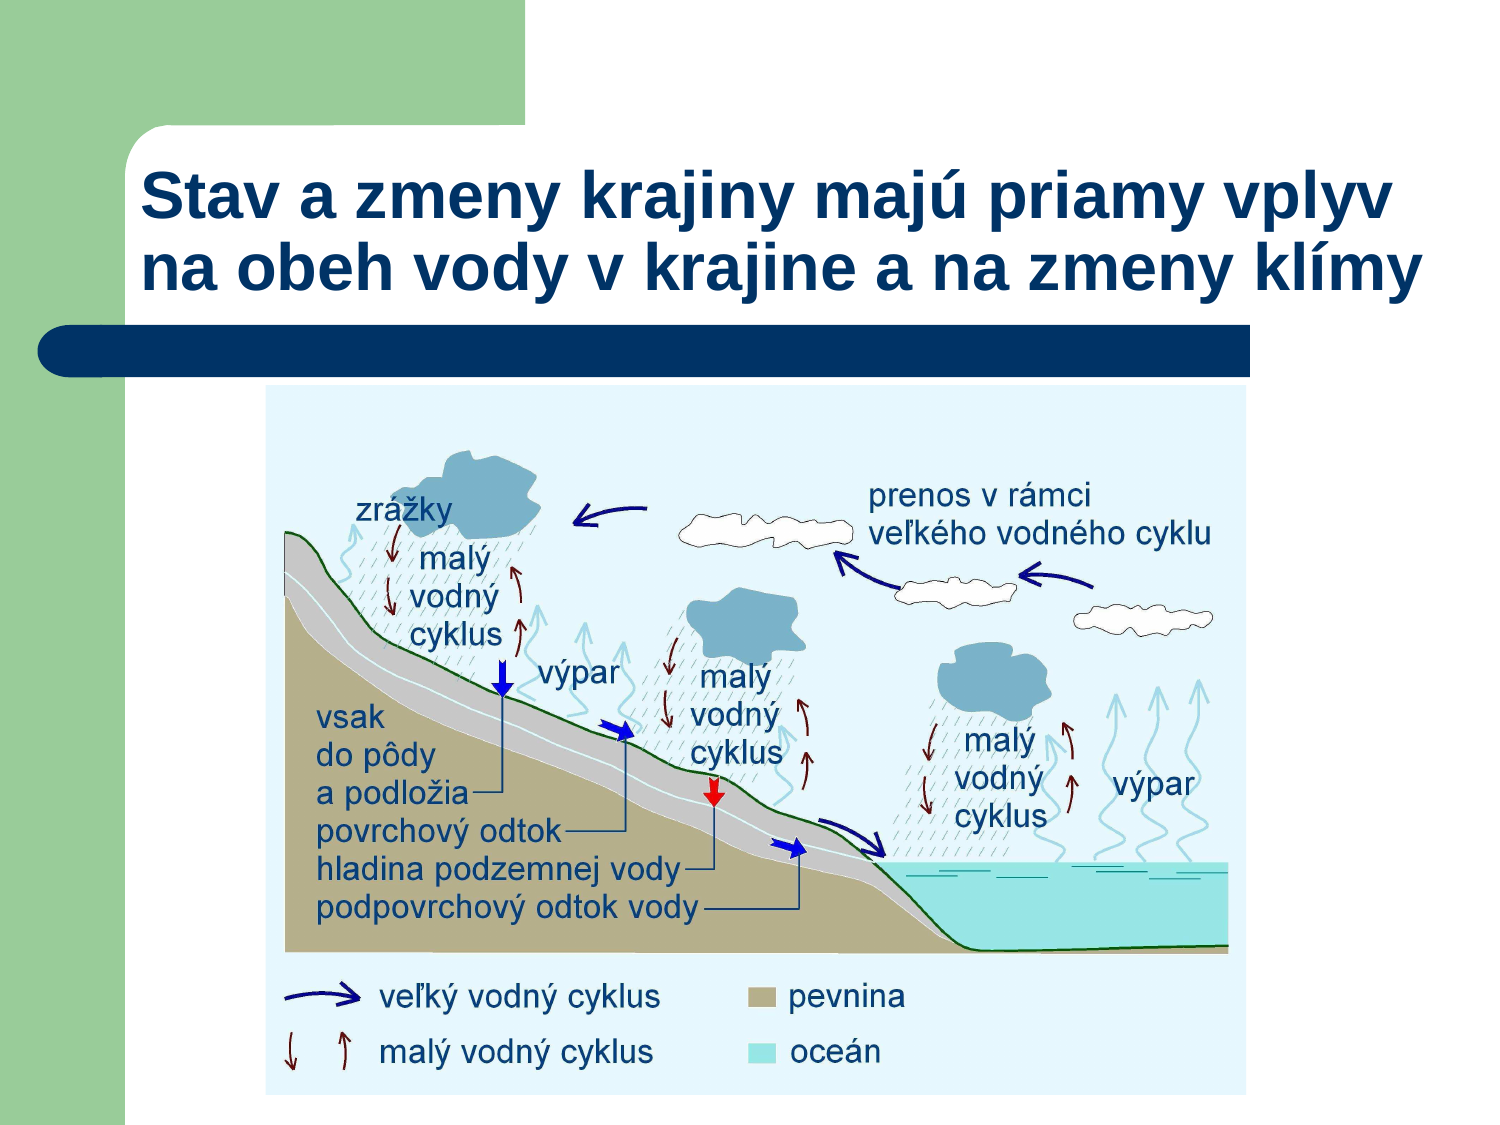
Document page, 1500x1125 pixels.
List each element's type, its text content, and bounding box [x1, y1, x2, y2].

title Stav a zmeny krajiny majú priamy vplyv na obeh vody v krajine a na zmeny klímy [125, 125, 1483, 313]
picture [265, 385, 1247, 1095]
